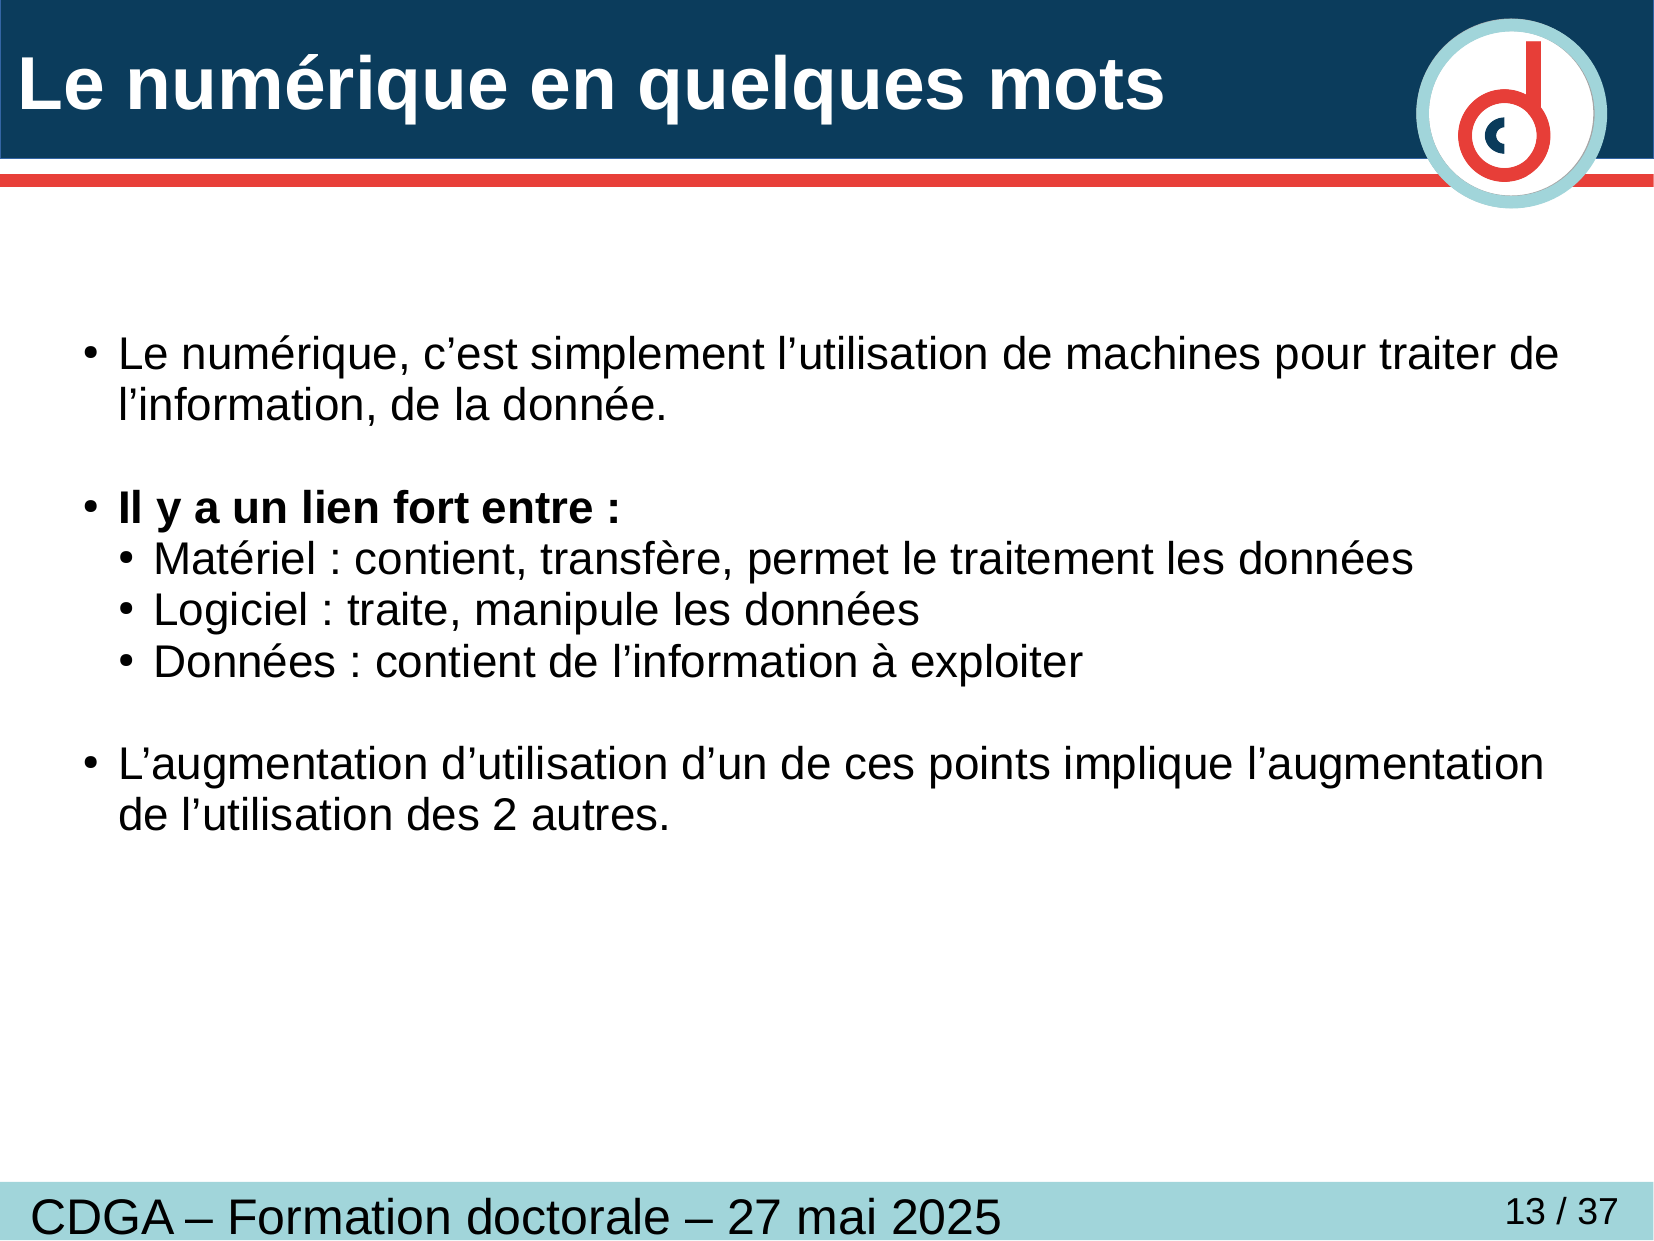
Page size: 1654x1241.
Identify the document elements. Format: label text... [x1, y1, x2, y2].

title Le numérique en quelques mots [17, 11, 1412, 159]
subtitle Le numérique, c’est simplement l’utilisation de machines pour traiter de l’information, de la donnée. Il y a un lien fort entre : Matériel : contient, transfère, permet le traitement les données Logiciel : traite, manipule les données Données : contient de l’information à exploiter L’augmentation d’utilisation d’un de ces points implique l’augmentation de l’utilisation des 2 autres. [82, 195, 1571, 1076]
